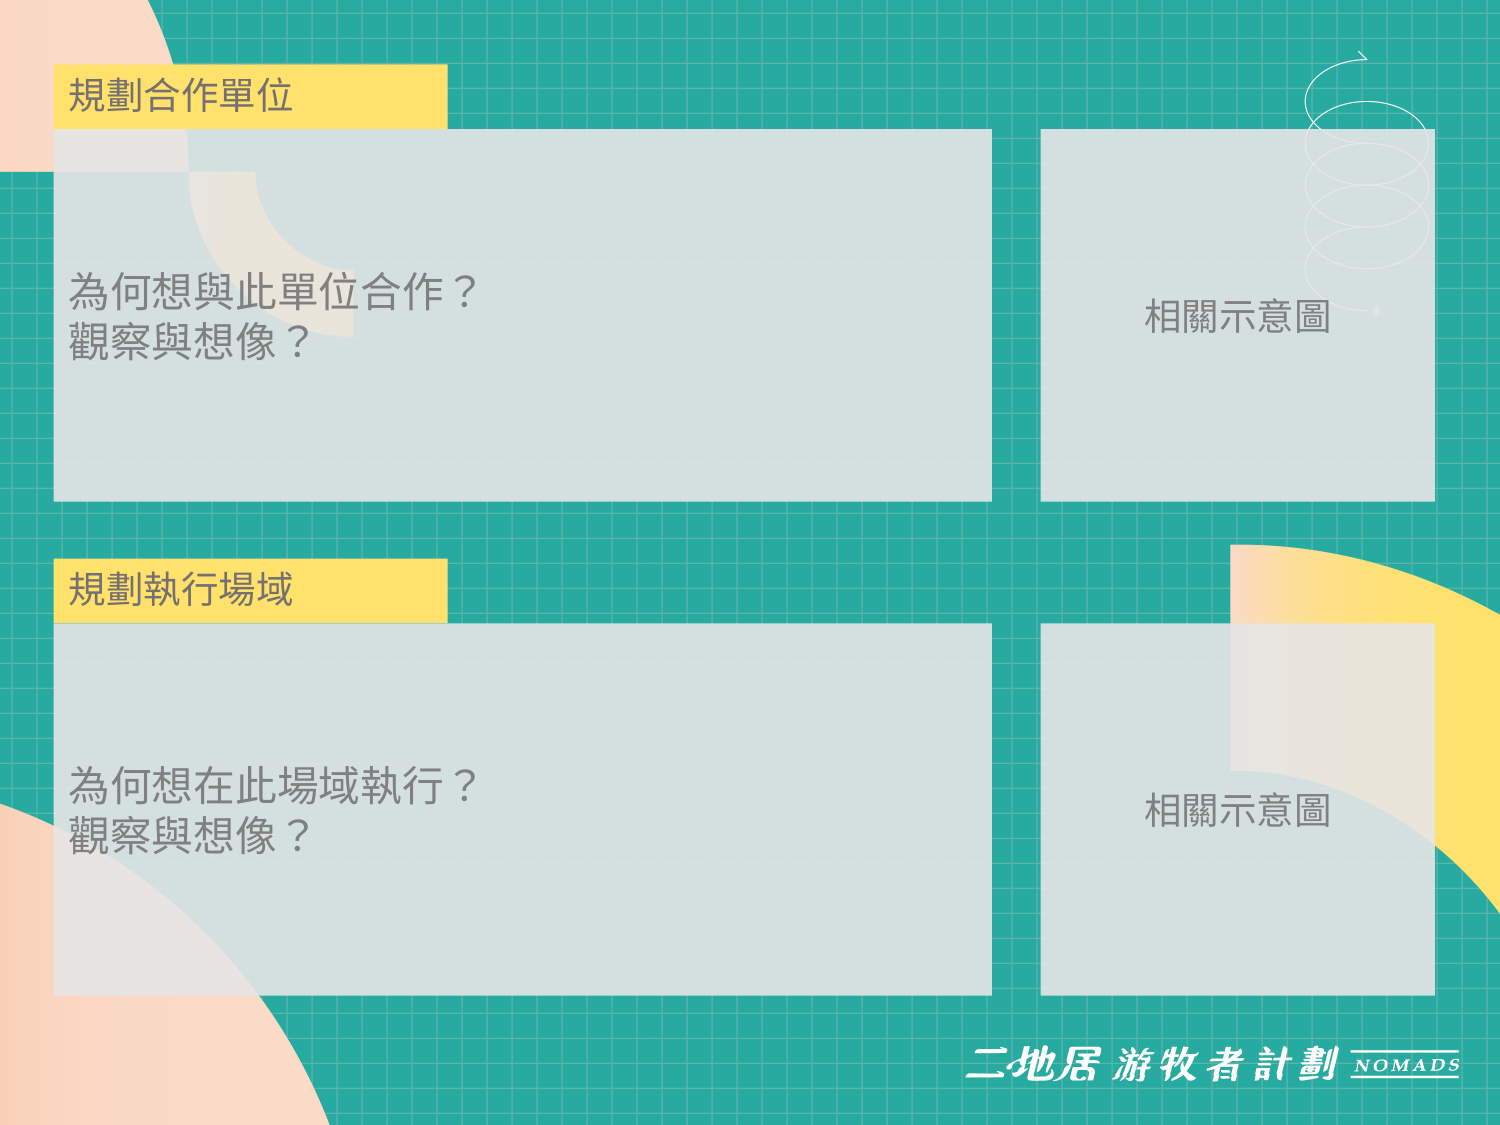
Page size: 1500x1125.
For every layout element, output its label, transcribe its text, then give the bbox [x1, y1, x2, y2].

text_box 為何想在此場域執行？ 觀察與想像？ [53, 623, 992, 996]
text_box 為何想與此單位合作？ 觀察與想像？ [53, 129, 992, 502]
picture [0, 0, 1500, 1125]
text_box 相關示意圖 [1040, 623, 1435, 996]
text_box 規劃執行場域 [53, 558, 448, 623]
text_box 規劃合作單位 [53, 64, 448, 129]
text_box 相關示意圖 [1040, 129, 1435, 502]
